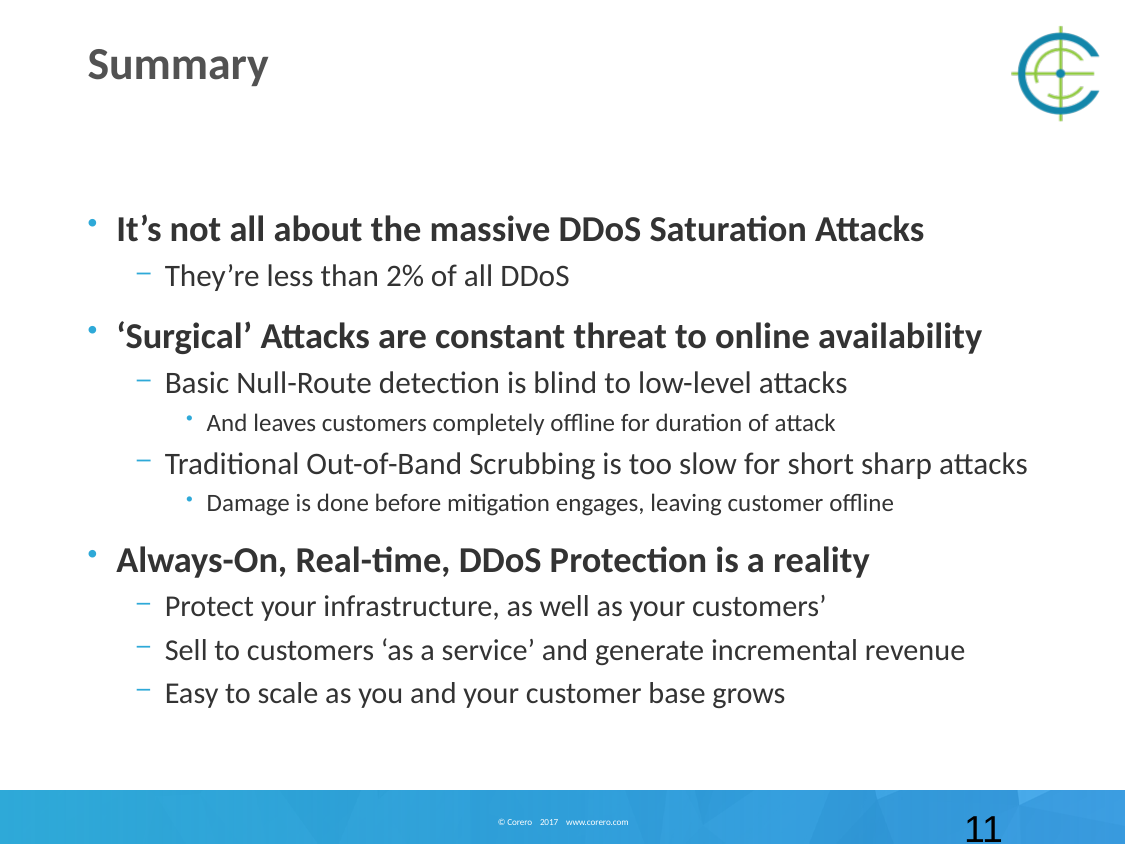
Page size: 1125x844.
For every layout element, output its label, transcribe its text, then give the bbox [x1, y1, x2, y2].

title Summary [72, 32, 968, 154]
picture [0, 790, 1125, 844]
picture [982, 6, 1108, 141]
list It’s not all about the massive DDoS Saturation Attacks They’re less than 2% of all DDoS ‘Surgical’ Attacks are constant threat to online availability Basic Null-Route detection is blind to low-level attacks And leaves customers completely offline for duration of attack Traditional Out-of-Band Scrubbing is too slow for short sharp attacks Damage is done before mitigation engages, leaving customer offline Always-On, Real-time, DDoS Protection is a reality Protect your infrastructure, as well as your customers’ Sell to customers ‘as a service’ and generate incremental revenue Easy to scale as you and your customer base grows [72, 197, 1052, 760]
